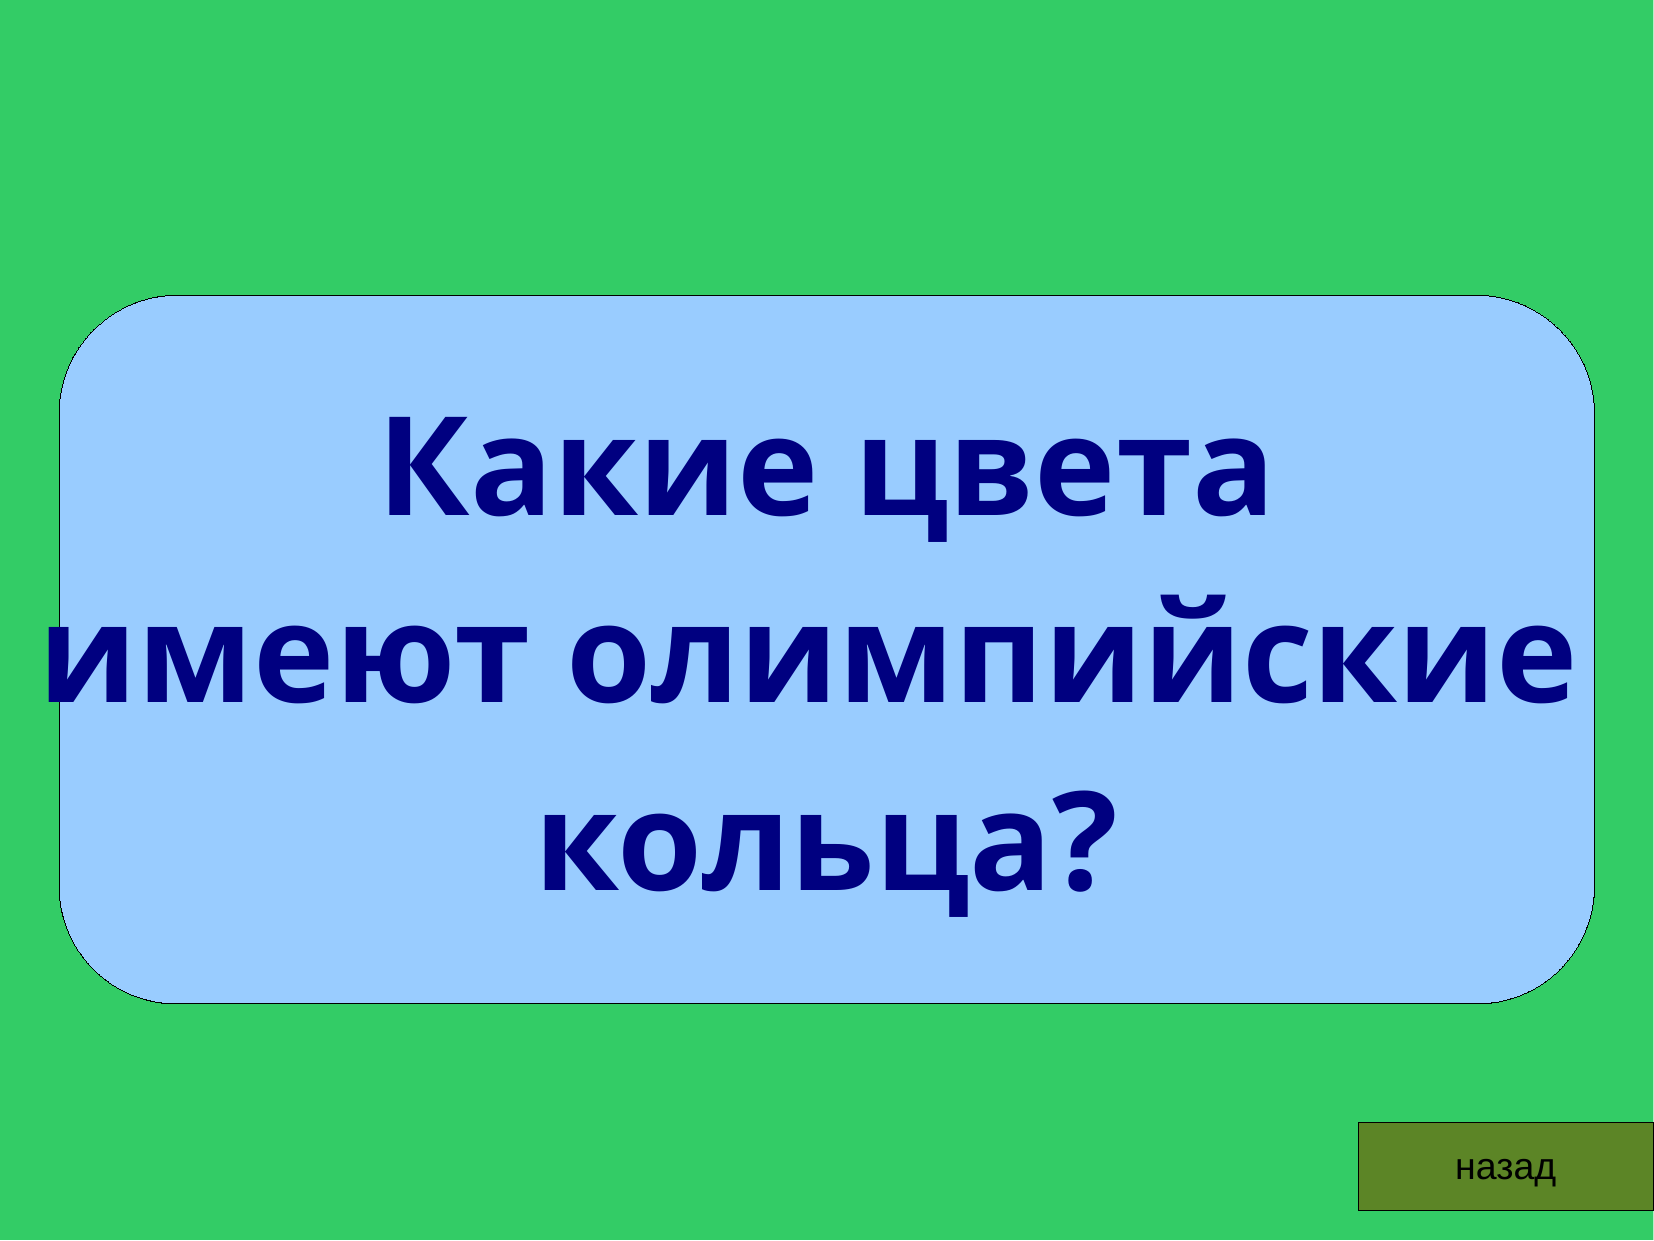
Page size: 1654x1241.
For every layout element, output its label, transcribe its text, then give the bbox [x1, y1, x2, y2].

text_box назад [1358, 1122, 1654, 1211]
text_box Какие цвета имеют олимпийские кольца? [59, 295, 1595, 1004]
